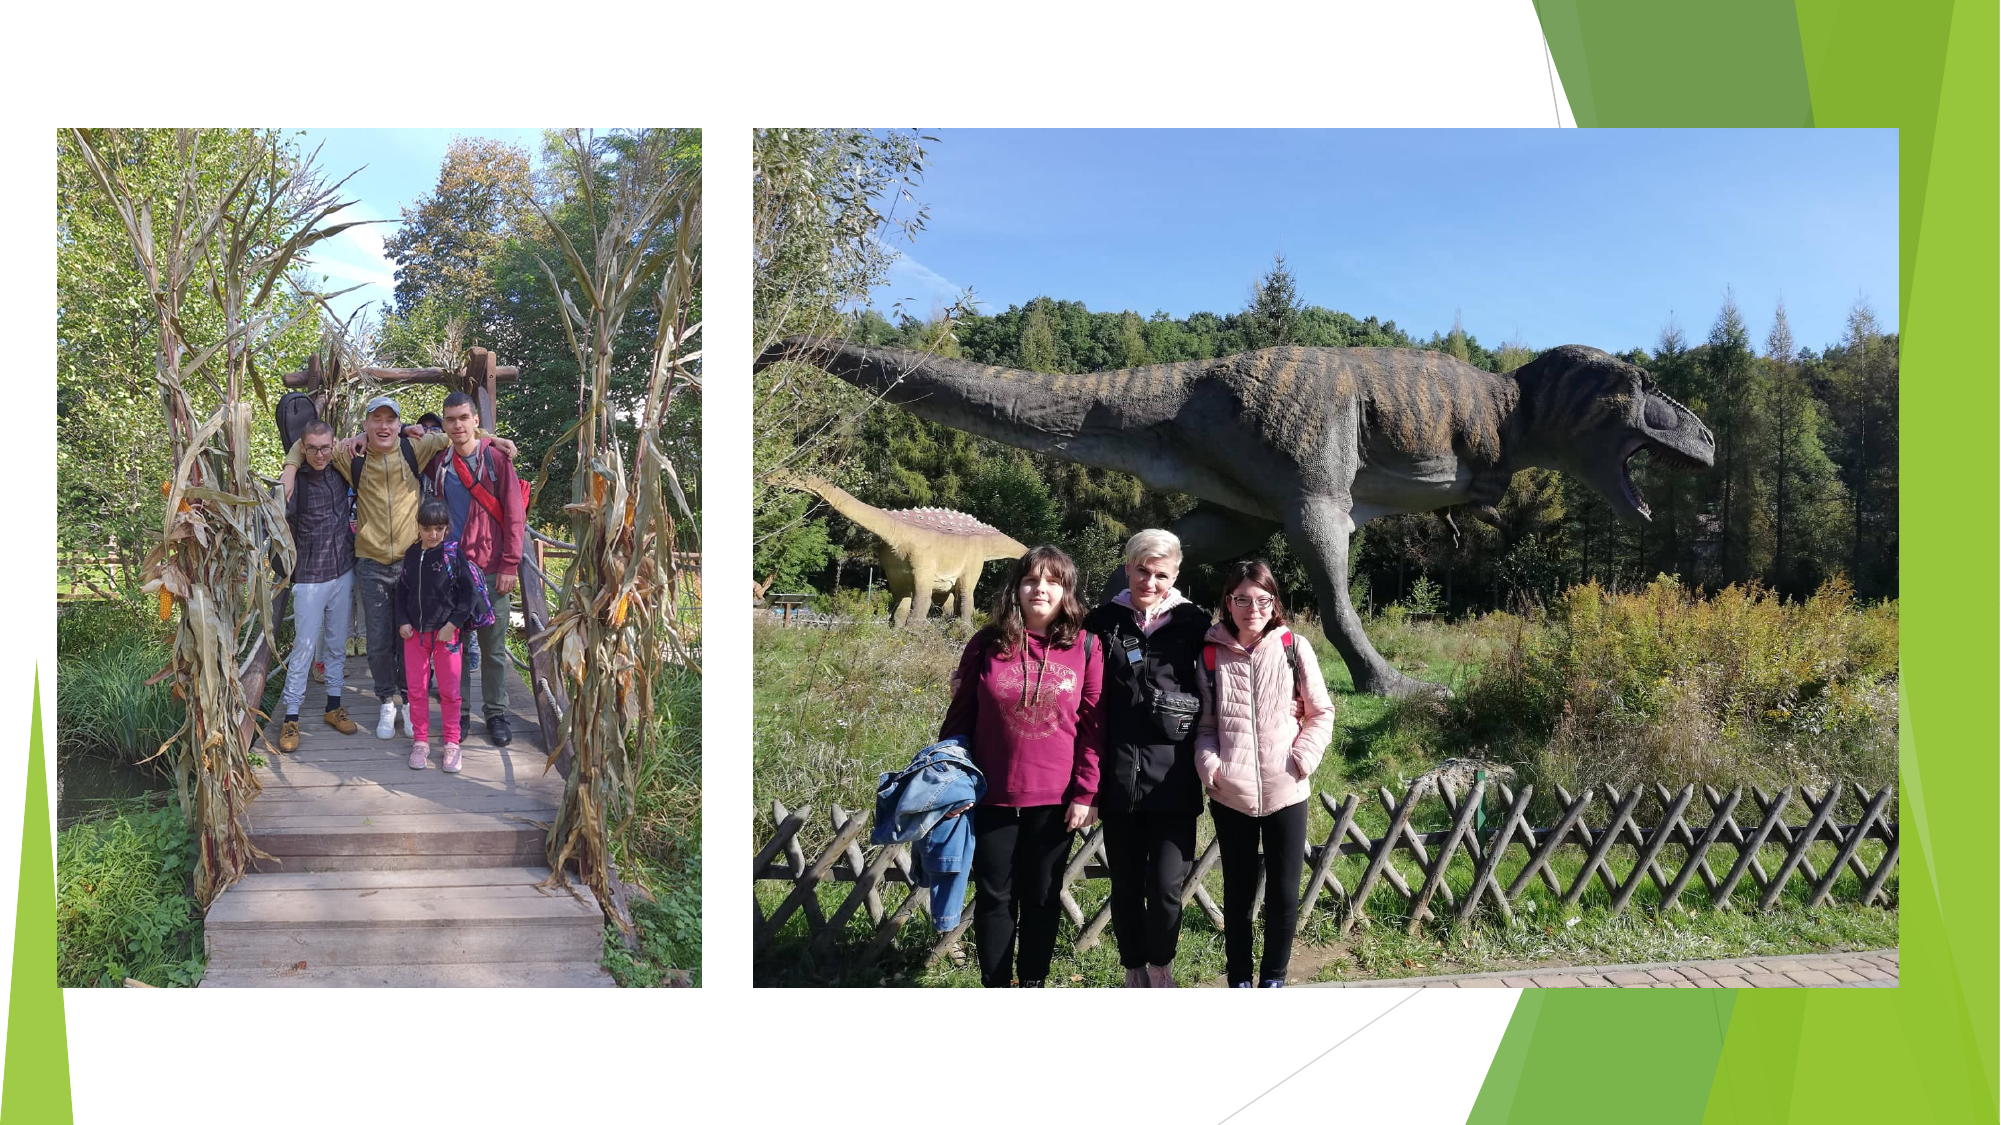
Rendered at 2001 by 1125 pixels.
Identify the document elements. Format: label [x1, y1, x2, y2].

picture [57, 128, 702, 988]
picture [753, 128, 1899, 988]
